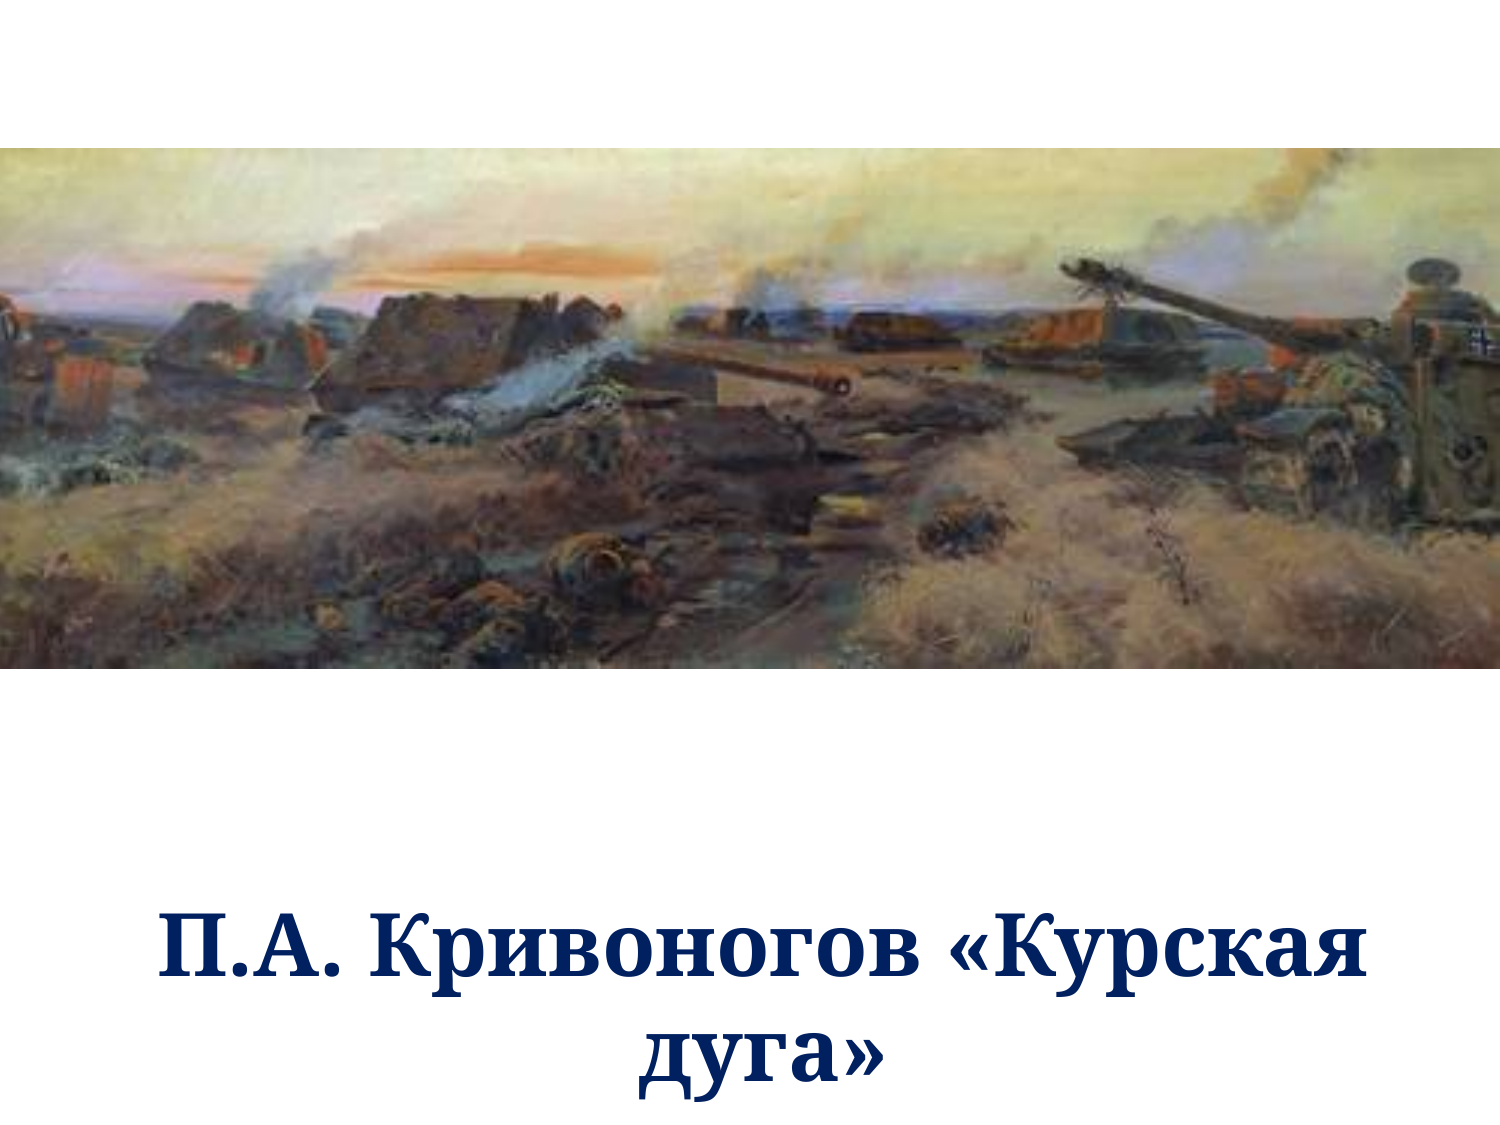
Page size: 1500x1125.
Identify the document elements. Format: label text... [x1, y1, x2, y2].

picture [0, 148, 1500, 669]
title П.А. Кривоногов «Курская дуга» [88, 881, 1439, 1069]
